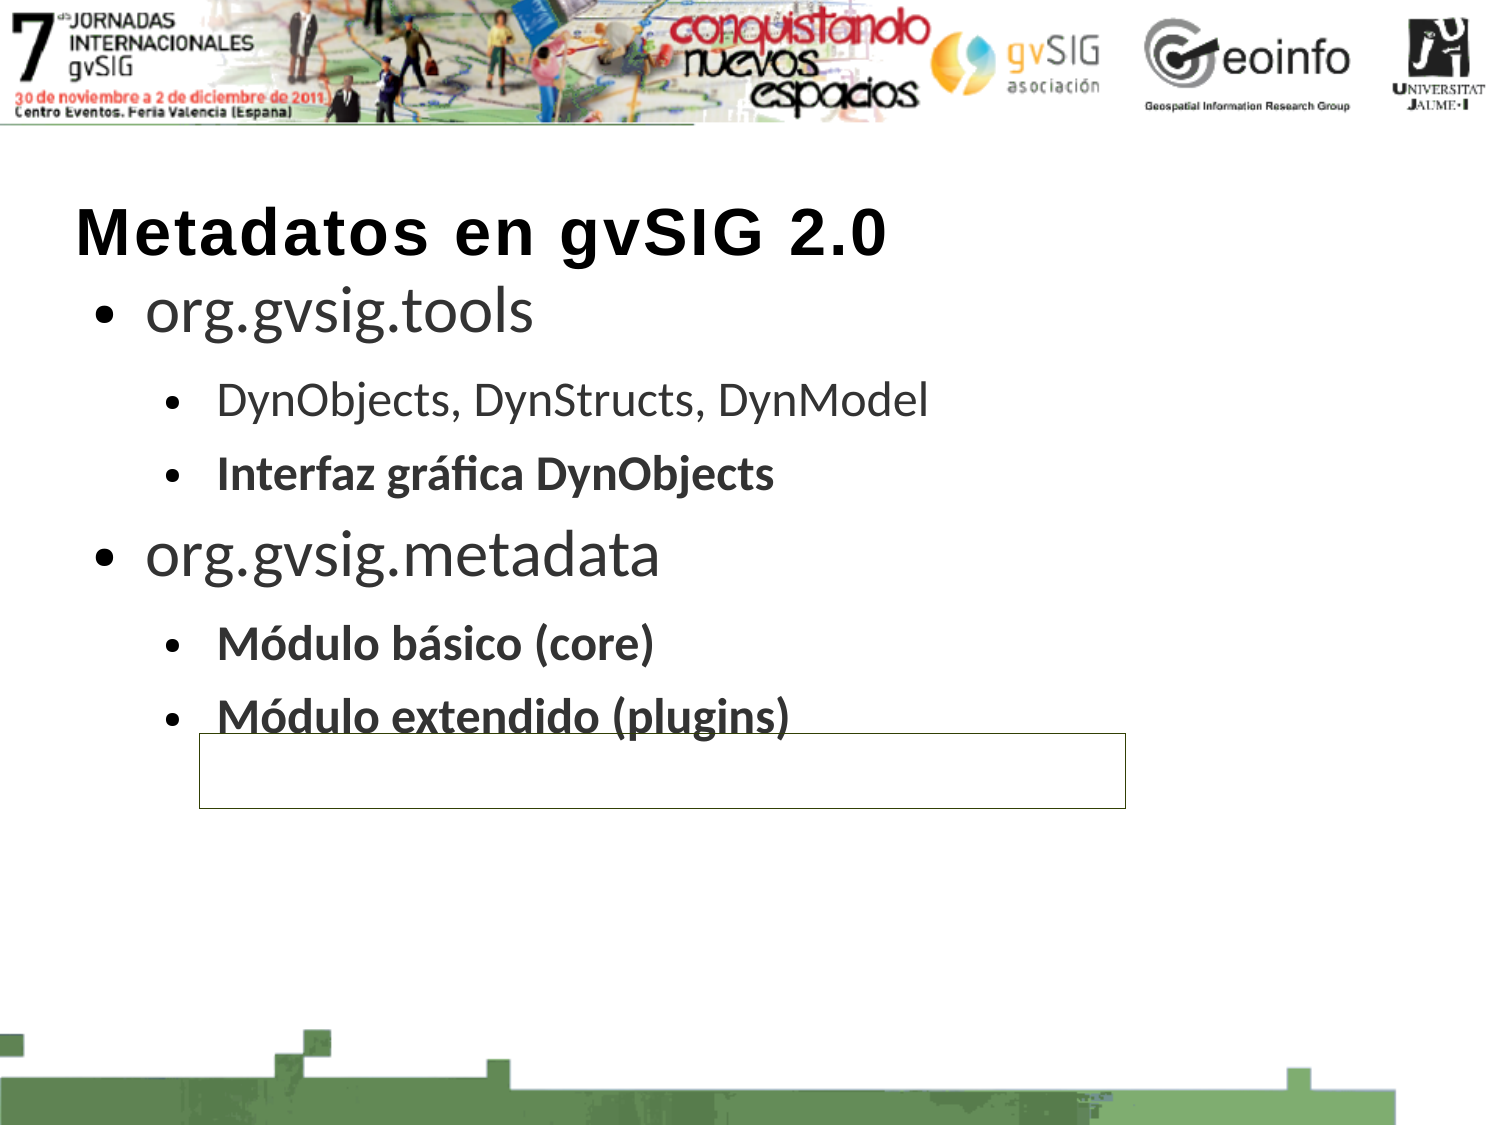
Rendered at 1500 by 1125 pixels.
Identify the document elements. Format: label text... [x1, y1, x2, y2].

text_box Metadatos en gvSIG 2.0 [60, 187, 1313, 278]
list org.gvsig.tools DynObjects, DynStructs, DynModel Interfaz gráfica DynObjects org.gvsig.metadata Módulo básico (core) Módulo extendido (plugins) [75, 282, 1351, 857]
picture [0, 0, 1500, 1125]
